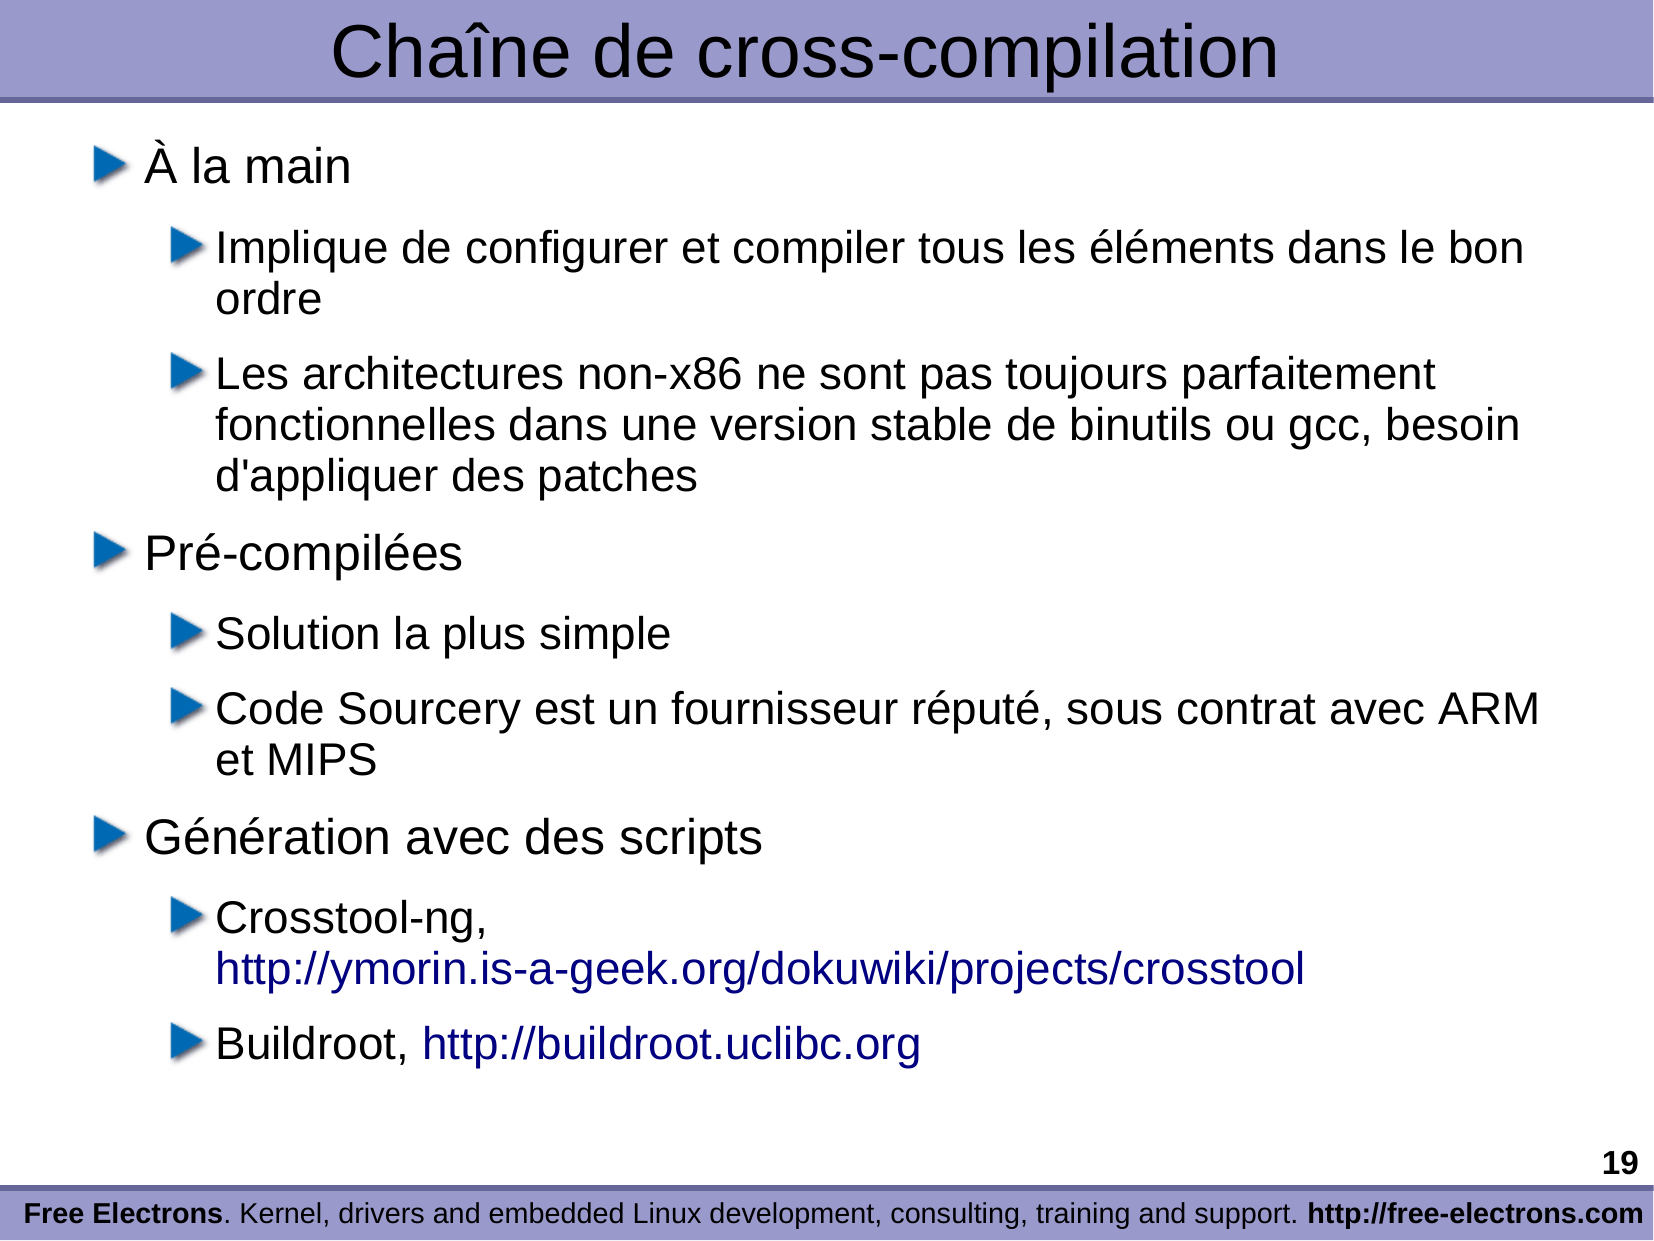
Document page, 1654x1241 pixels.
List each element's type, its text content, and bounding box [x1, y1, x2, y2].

title Chaîne de cross-compilation [60, 4, 1551, 98]
list À la main Implique de configurer et compiler tous les éléments dans le bon ordre Les architectures non-x86 ne sont pas toujours parfaitement fonctionnelles dans une version stable de binutils ou gcc, besoin d'appliquer des patches Pré-compilées Solution la plus simple Code Sourcery est un fournisseur réputé, sous contrat avec ARM et MIPS Génération avec des scripts Crosstool-ng, http://ymorin.is-a-geek.org/dokuwiki/projects/crosstool Buildroot, http://buildroot.uclibc.org [73, 138, 1564, 1152]
